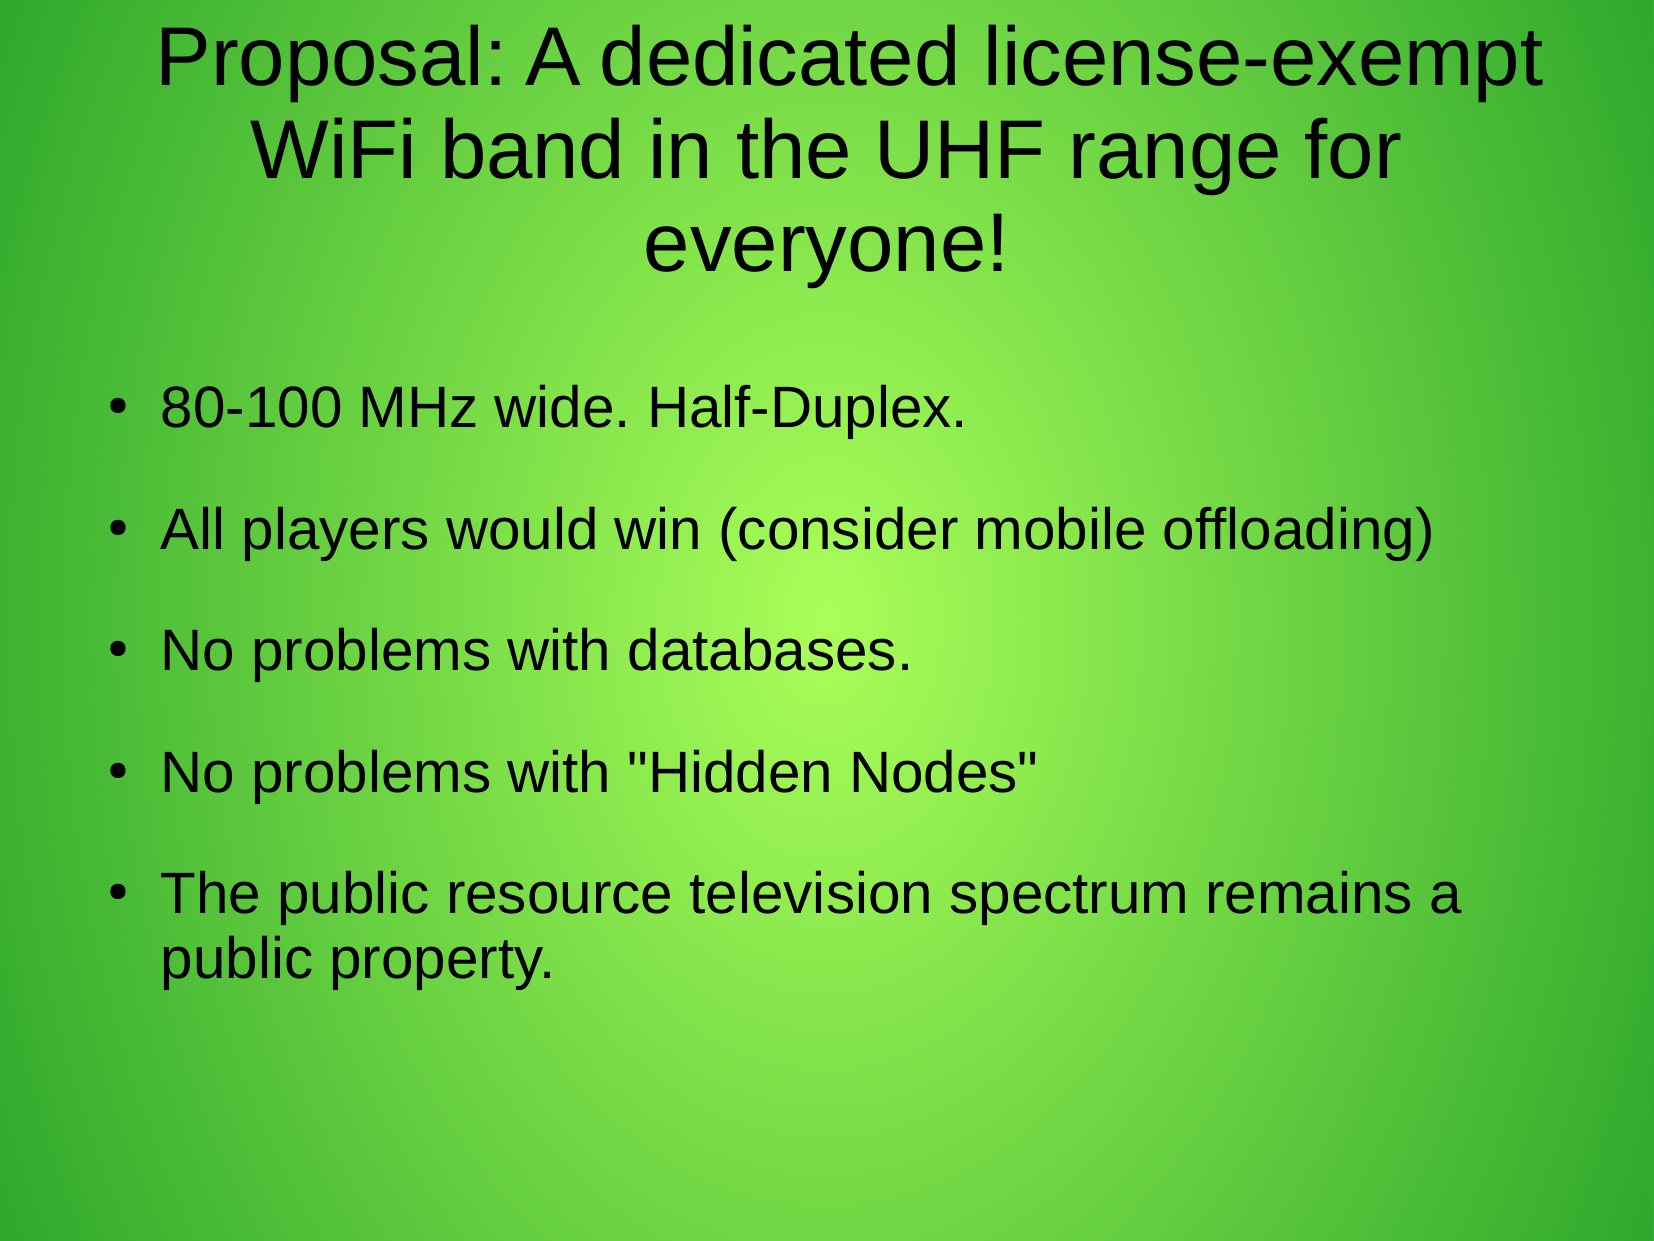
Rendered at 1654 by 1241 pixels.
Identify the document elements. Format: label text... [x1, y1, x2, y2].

list 80-100 MHz wide. Half-Duplex. All players would win (consider mobile offloading) No problems with databases. No problems with "Hidden Nodes" The public resource television spectrum remains a public property. [90, 375, 1579, 1095]
title Proposal: A dedicated license-exempt WiFi band in the UHF range for everyone! [82, 9, 1571, 290]
